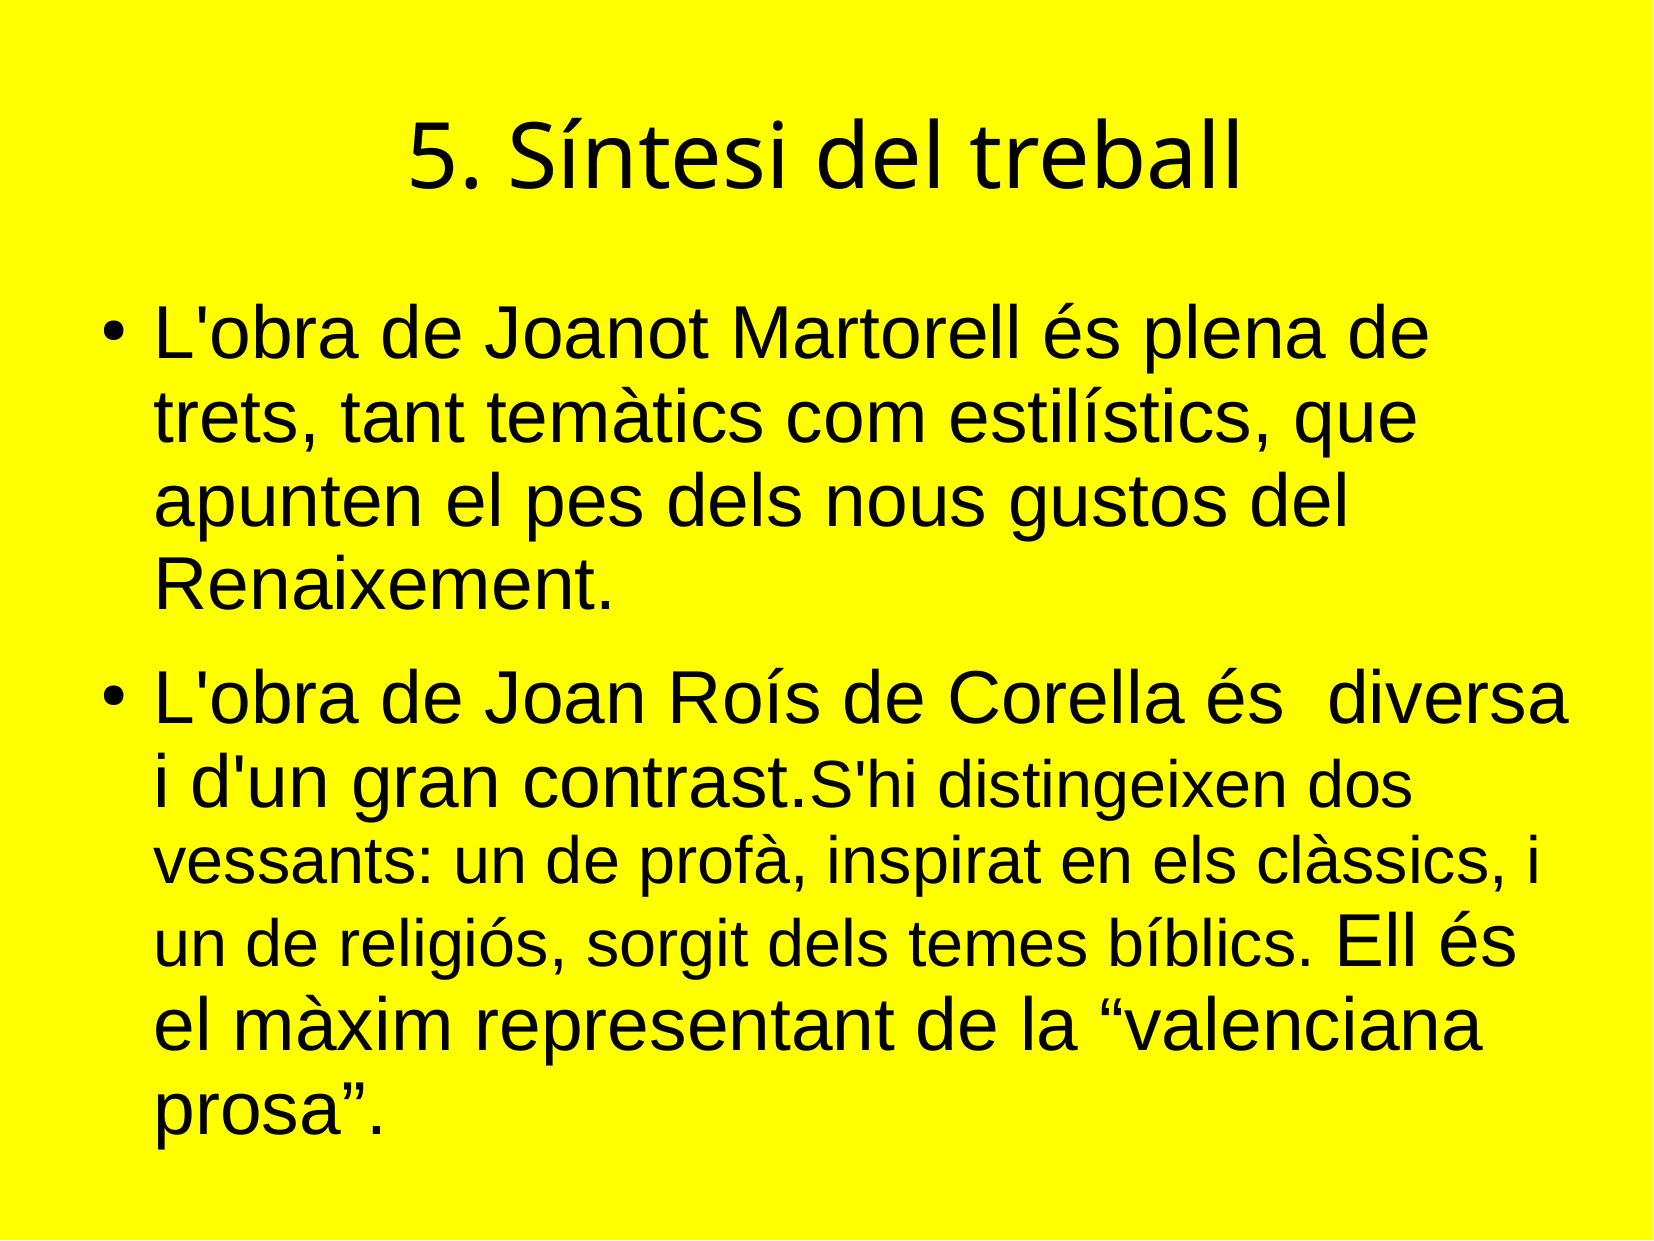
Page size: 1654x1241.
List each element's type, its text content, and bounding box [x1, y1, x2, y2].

title 5. Síntesi del treball [82, 49, 1571, 257]
list L'obra de Joanot Martorell és plena de trets, tant temàtics com estilístics, que apunten el pes dels nous gustos del Renaixement. L'obra de Joan Roís de Corella és diversa i d'un gran contrast.S'hi distingeixen dos vessants: un de profà, inspirat en els clàssics, i un de religiós, sorgit dels temes bíblics. Ell és el màxim representant de la “valenciana prosa”. [82, 290, 1571, 1151]
